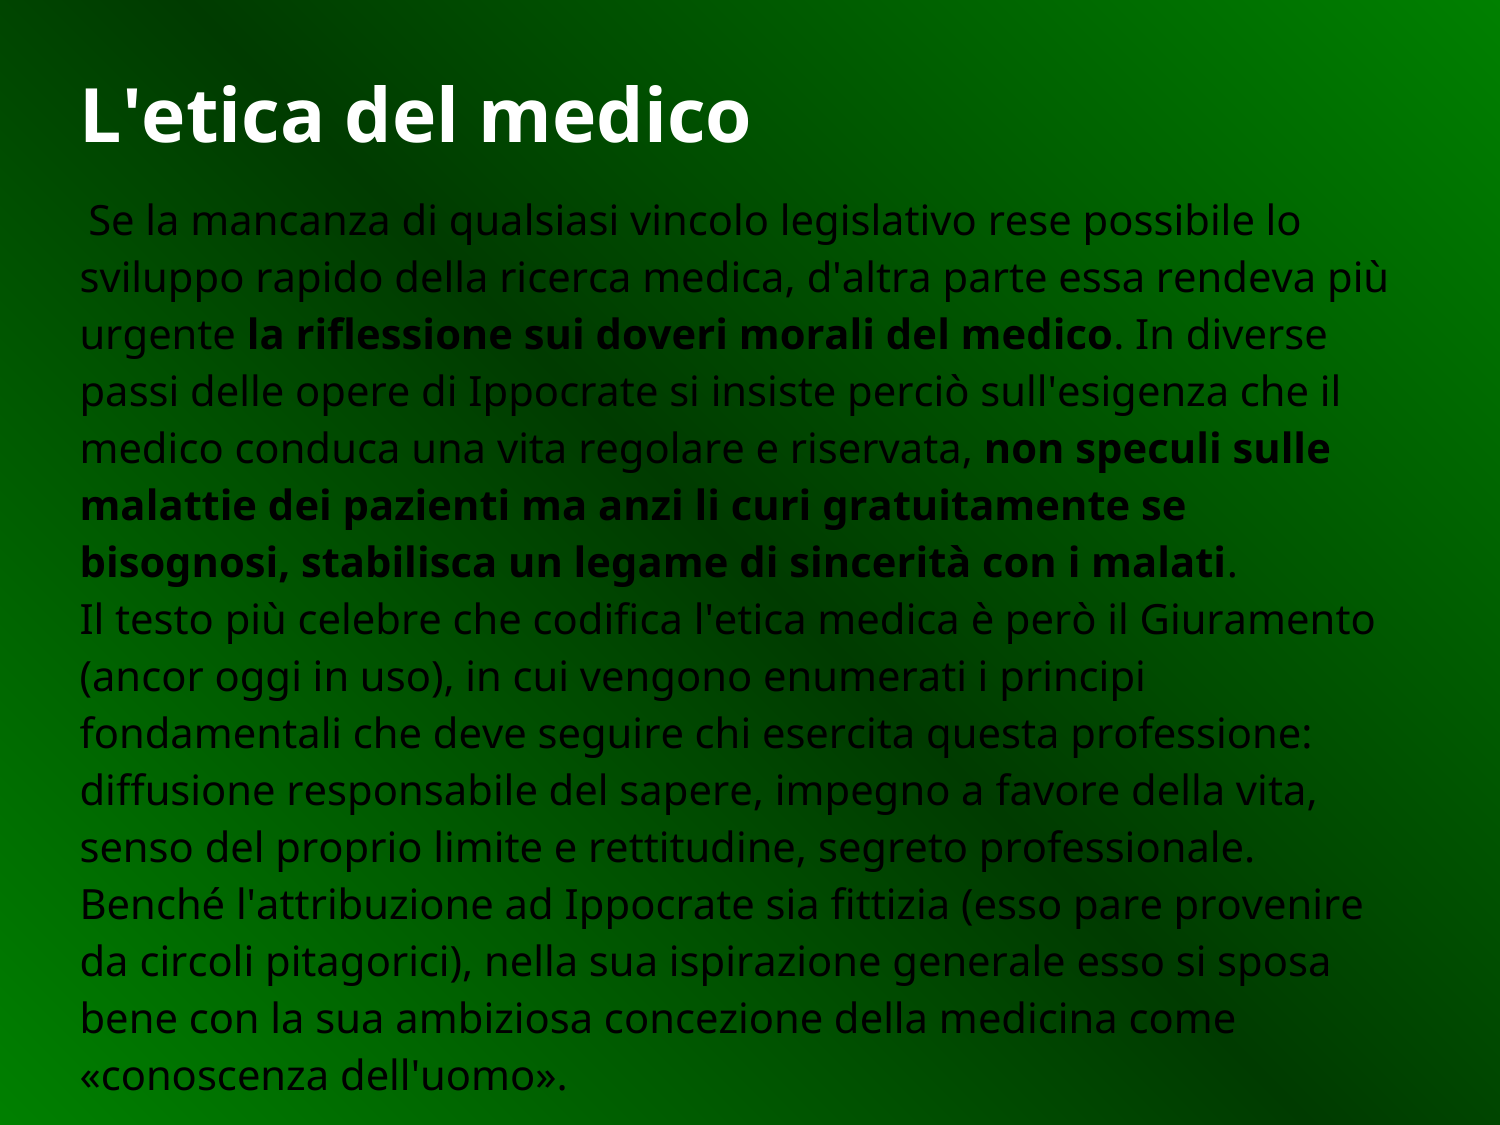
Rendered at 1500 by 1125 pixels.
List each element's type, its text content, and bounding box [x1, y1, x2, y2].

text_box L'etica del medico Se la mancanza di qualsiasi vincolo legislativo rese possibile lo sviluppo rapido della ricerca medica, d'altra parte essa rendeva più urgente la riflessione sui doveri morali del medico. In diverse passi delle opere di Ippocrate si insiste perciò sull'esigenza che il medico conduca una vita regolare e riservata, non speculi sulle malattie dei pazienti ma anzi li curi gratuitamente se bisognosi, stabilisca un legame di sincerità con i malati. Il testo più celebre che codifica l'etica medica è però il Giuramento (ancor oggi in uso), in cui vengono enumerati i principi fondamentali che deve seguire chi esercita questa professione: diffusione responsabile del sapere, impegno a favore della vita, senso del proprio limite e rettitudine, segreto professionale. Benché l'attribuzione ad Ippocrate sia fittizia (esso pare provenire da circoli pitagorici), nella sua ispirazione generale esso si sposa bene con la sua ambiziosa concezione della medicina come «conoscenza dell'uomo». [64, 54, 1424, 1111]
